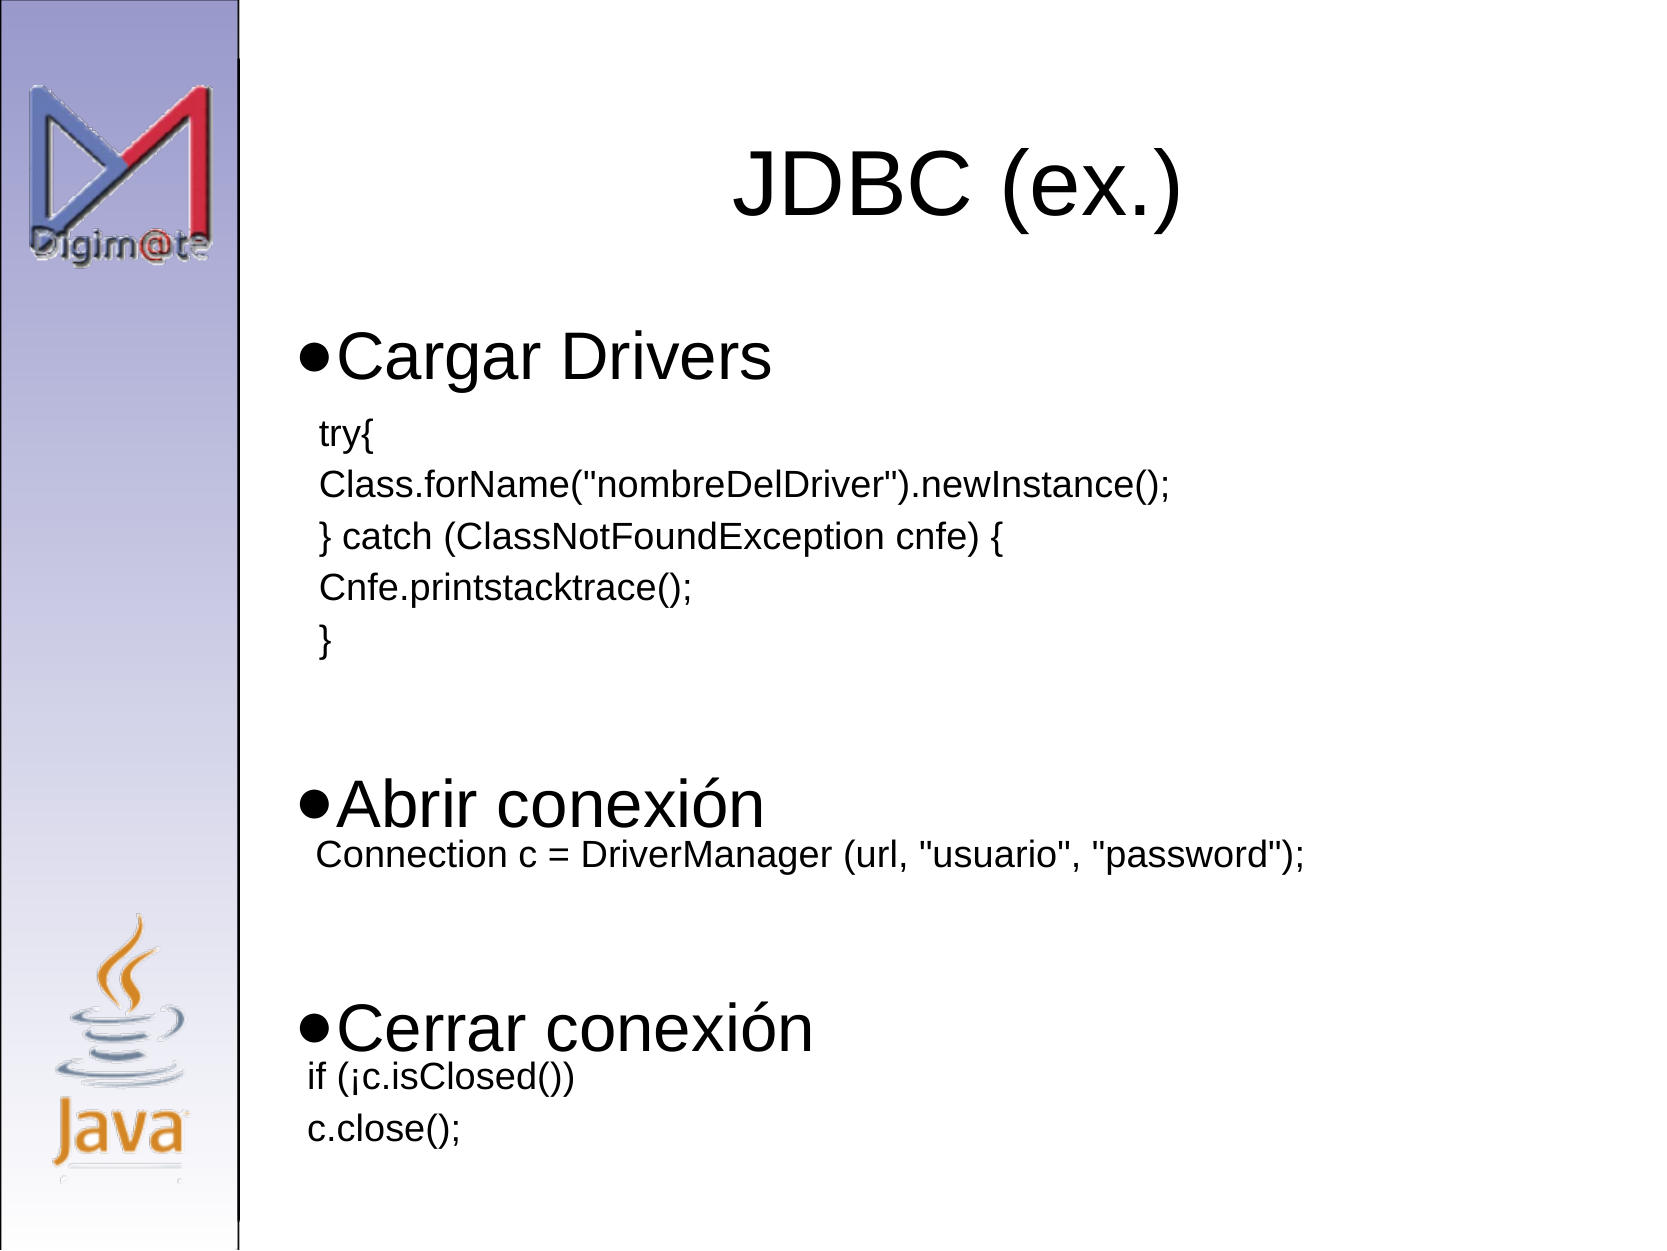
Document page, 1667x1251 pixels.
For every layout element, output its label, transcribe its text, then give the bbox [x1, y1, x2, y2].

text_box if (¡c.isClosed()) c.close(); [300, 1039, 1028, 1136]
text_box Connection c = DriverManager (url, "usuario", "password"); [309, 817, 1661, 871]
picture [0, 0, 1667, 1250]
text_box try{ Class.forName("nombreDelDriver").newInstance(); } catch (ClassNotFoundException cnfe) { Cnfe.printstacktrace(); } [312, 396, 1427, 665]
title JDBC (ex.) [267, 65, 1650, 281]
list Cargar Drivers Abrir conexión Cerrar conexión [267, 297, 1596, 1130]
